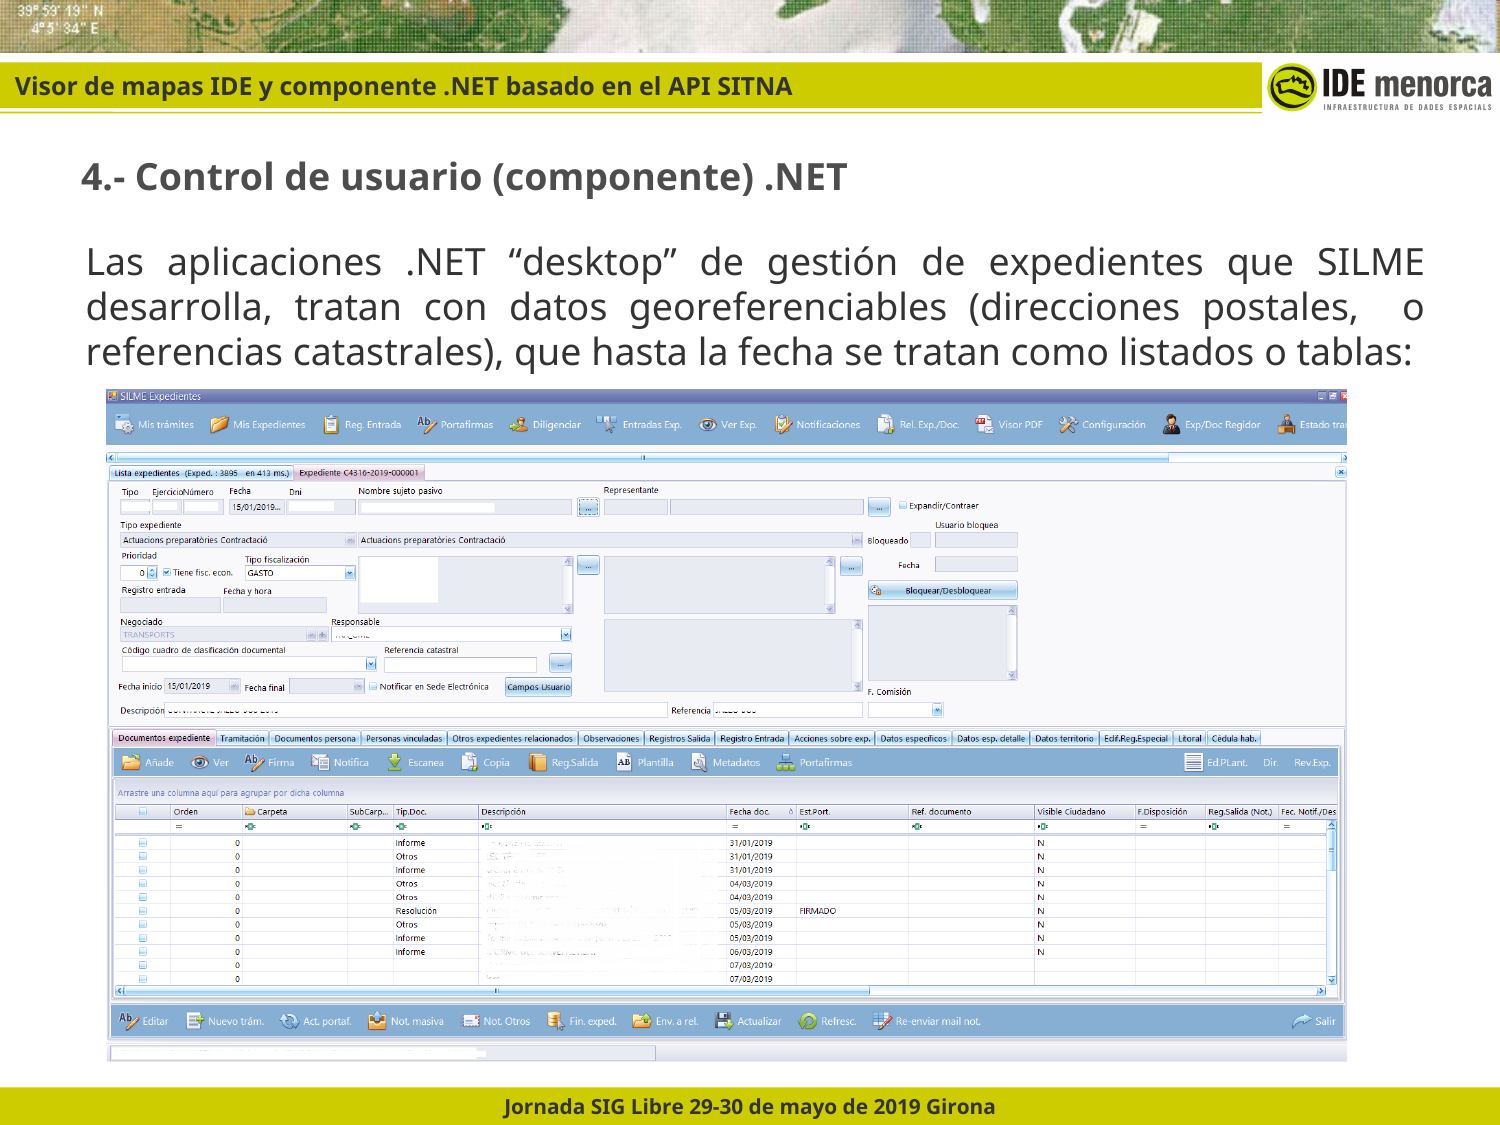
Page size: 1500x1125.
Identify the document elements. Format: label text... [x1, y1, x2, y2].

picture [0, 0, 1500, 126]
text_box 4.- Control de usuario (componente) .NET [66, 145, 1420, 206]
text_box Visor de mapas IDE y componente .NET basado en el API SITNA [0, 62, 1262, 108]
picture [106, 389, 1347, 1062]
text_box Las aplicaciones .NET “desktop” de gestión de expedientes que SILME desarrolla, tratan con datos georeferenciables (direcciones postales, o referencias catastrales), que hasta la fecha se tratan como listados o tablas: [70, 230, 1442, 381]
text_box Jornada SIG Libre 29-30 de mayo de 2019 Girona [0, 1087, 1500, 1125]
